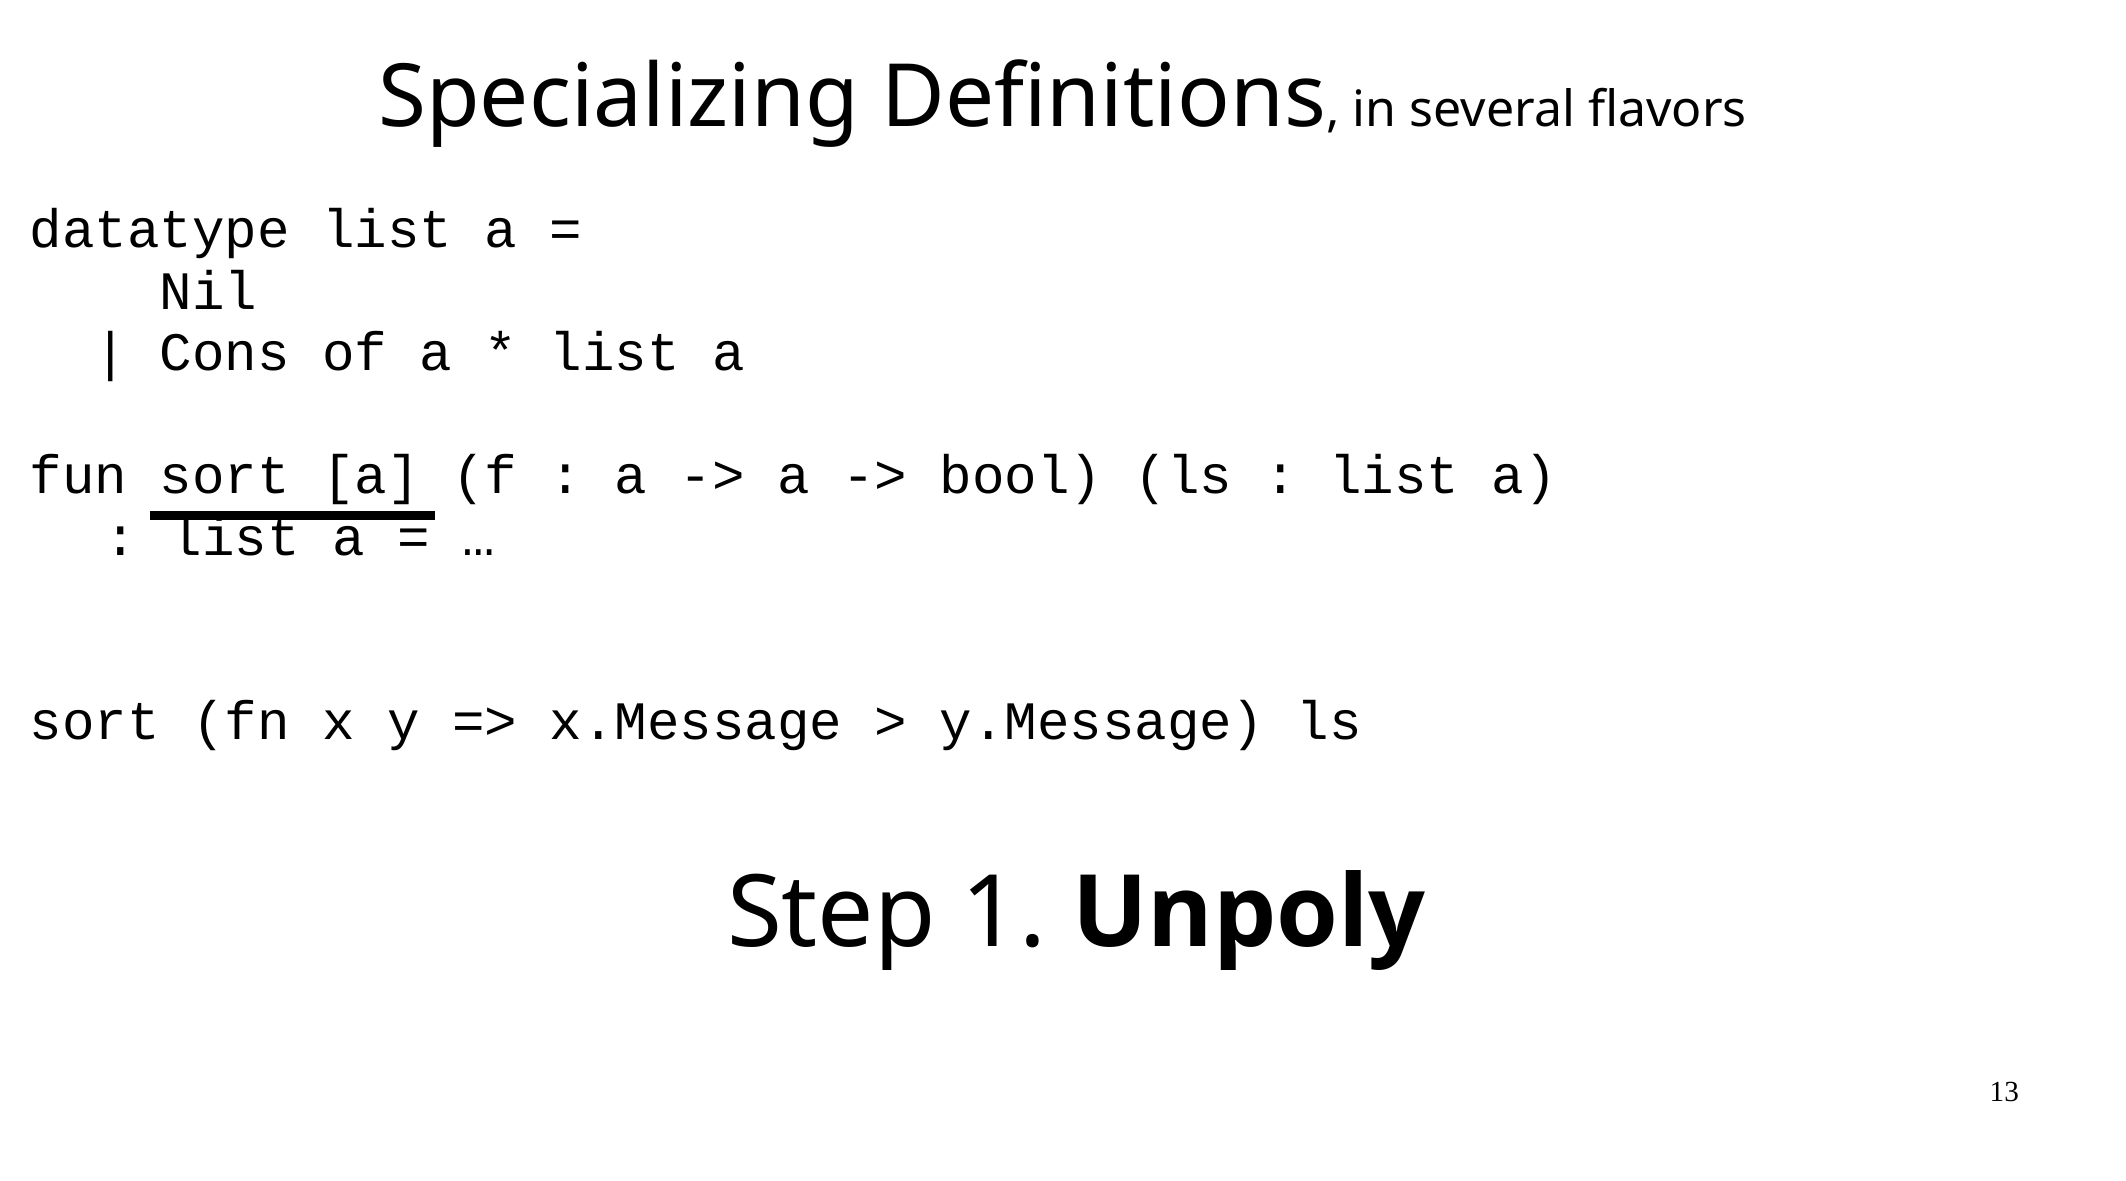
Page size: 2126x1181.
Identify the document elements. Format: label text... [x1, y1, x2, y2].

text_box datatype list a = Nil | Cons of a * list a fun sort [a] (f : a -> a -> bool) (ls : list a) : list a = … sort (fn x y => x.Message > y.Message) ls [15, 195, 2101, 1171]
text_box Step 1. Unpoly [712, 832, 1414, 964]
title Specializing Definitions, in several flavors [106, 0, 2020, 191]
